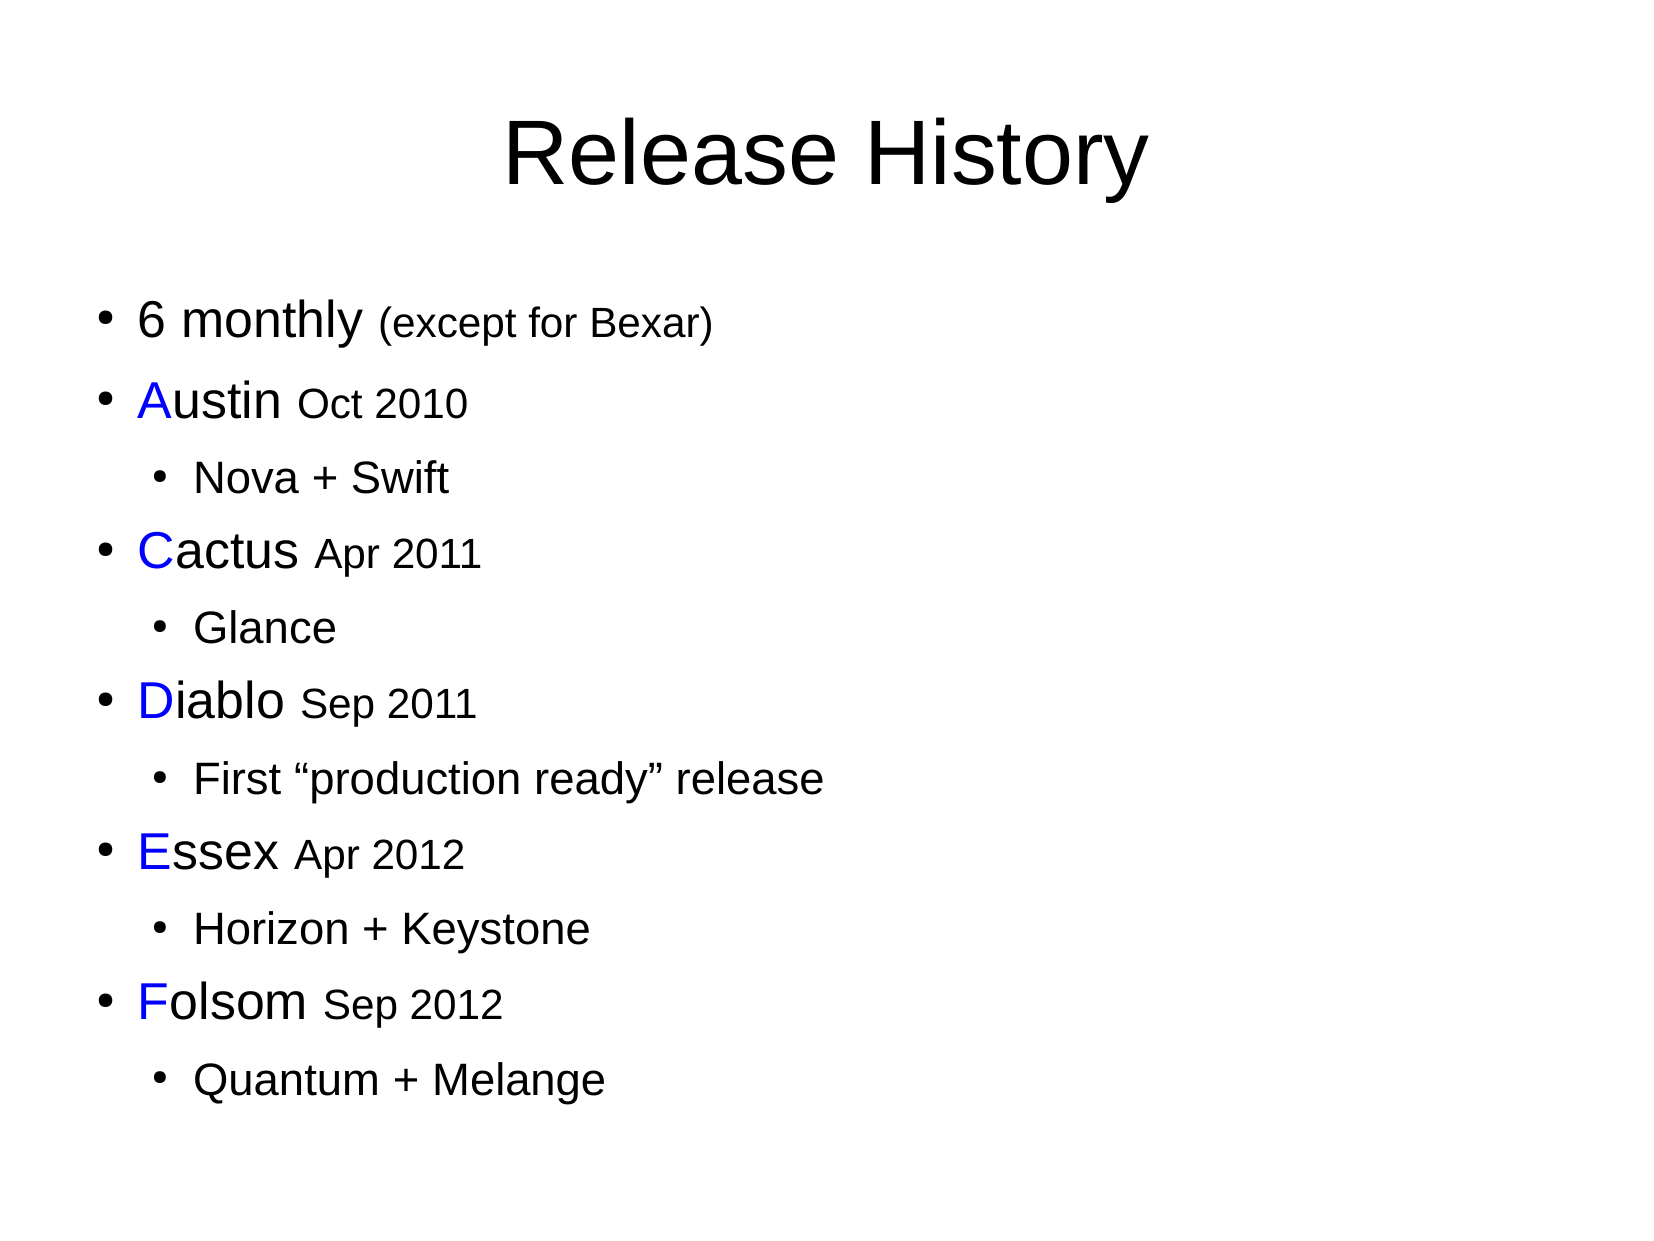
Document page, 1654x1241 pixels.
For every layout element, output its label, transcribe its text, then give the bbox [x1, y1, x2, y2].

title Release History [82, 49, 1571, 257]
list 6 monthly (except for Bexar) Austin Oct 2010 Nova + Swift Cactus Apr 2011 Glance Diablo Sep 2011 First “production ready” release Essex Apr 2012 Horizon + Keystone Folsom Sep 2012 Quantum + Melange [82, 290, 1571, 1109]
